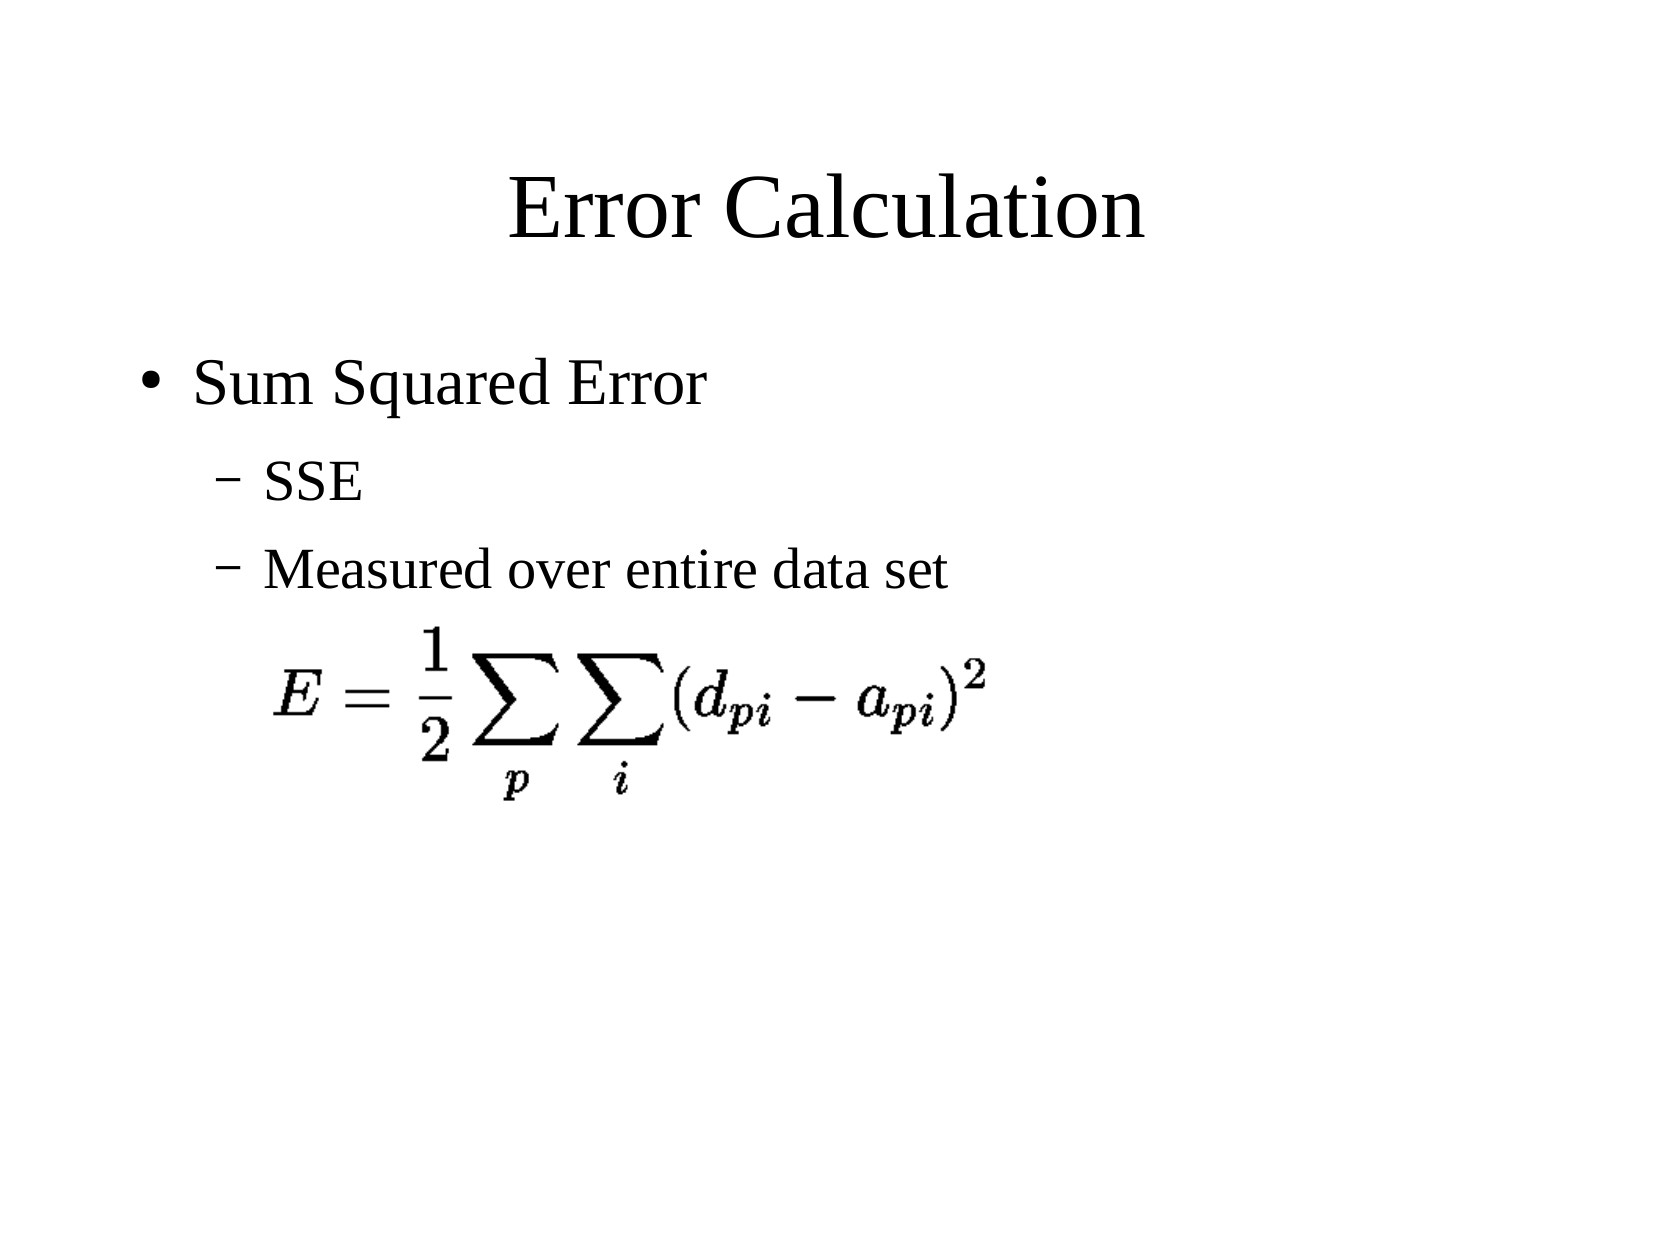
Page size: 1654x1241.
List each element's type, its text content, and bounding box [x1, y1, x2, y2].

chart [261, 619, 1006, 811]
title Error Calculation [121, 102, 1534, 311]
list Sum Squared Error SSE Measured over entire data set [121, 344, 1534, 1127]
